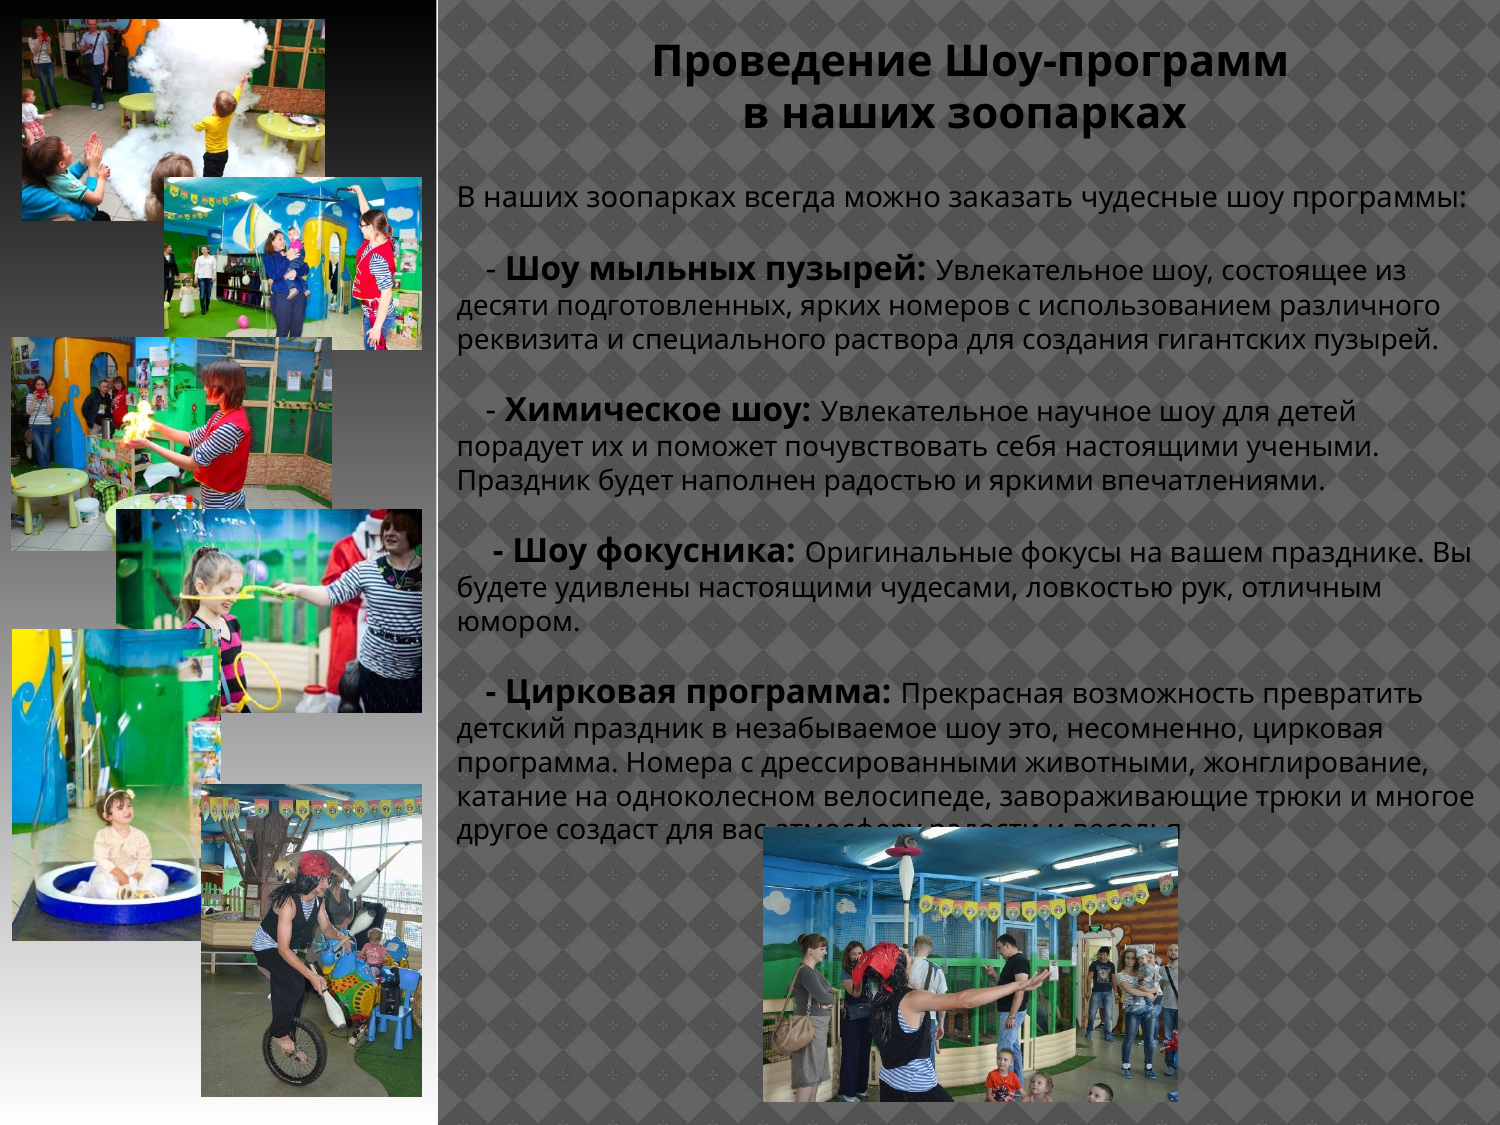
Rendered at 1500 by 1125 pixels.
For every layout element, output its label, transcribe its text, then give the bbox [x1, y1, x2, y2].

picture [79, 206, 89, 217]
picture [22, 210, 32, 221]
picture [438, 0, 1500, 1125]
picture [21, 698, 32, 716]
text_box В наших зоопарках всегда можно заказать чудесные шоу программы: - Шоу мыльных пузырей: Увлекательное шоу, состоящее из десяти подготовленных, ярких номеров с использованием различного реквизита и специального раствора для создания гигантских пузырей. - Химическое шоу: Увлекательное научное шоу для детей порадует их и поможет почувствовать себя настоящими учеными. Праздник будет наполнен радостью и яркими впечатлениями. - Шоу фокусника: Оригинальные фокусы на вашем празднике. Вы будете удивлены настоящими чудесами, ловкостью рук, отличным юмором. - Цирковая программа: Прекрасная возможность превратить детский праздник в незабываемое шоу это, несомненно, цирковая программа. Номера с дрессированными животными, жонглирование, катание на одноколесном велосипеде, завораживающие трюки и многое другое создаст для вас атмосферу радости и веселья [441, 171, 1499, 943]
picture [22, 200, 32, 205]
text_box Проведение Шоу-программ в наших зоопарках [454, 48, 1487, 138]
picture [41, 211, 76, 221]
picture [11, 19, 422, 1098]
